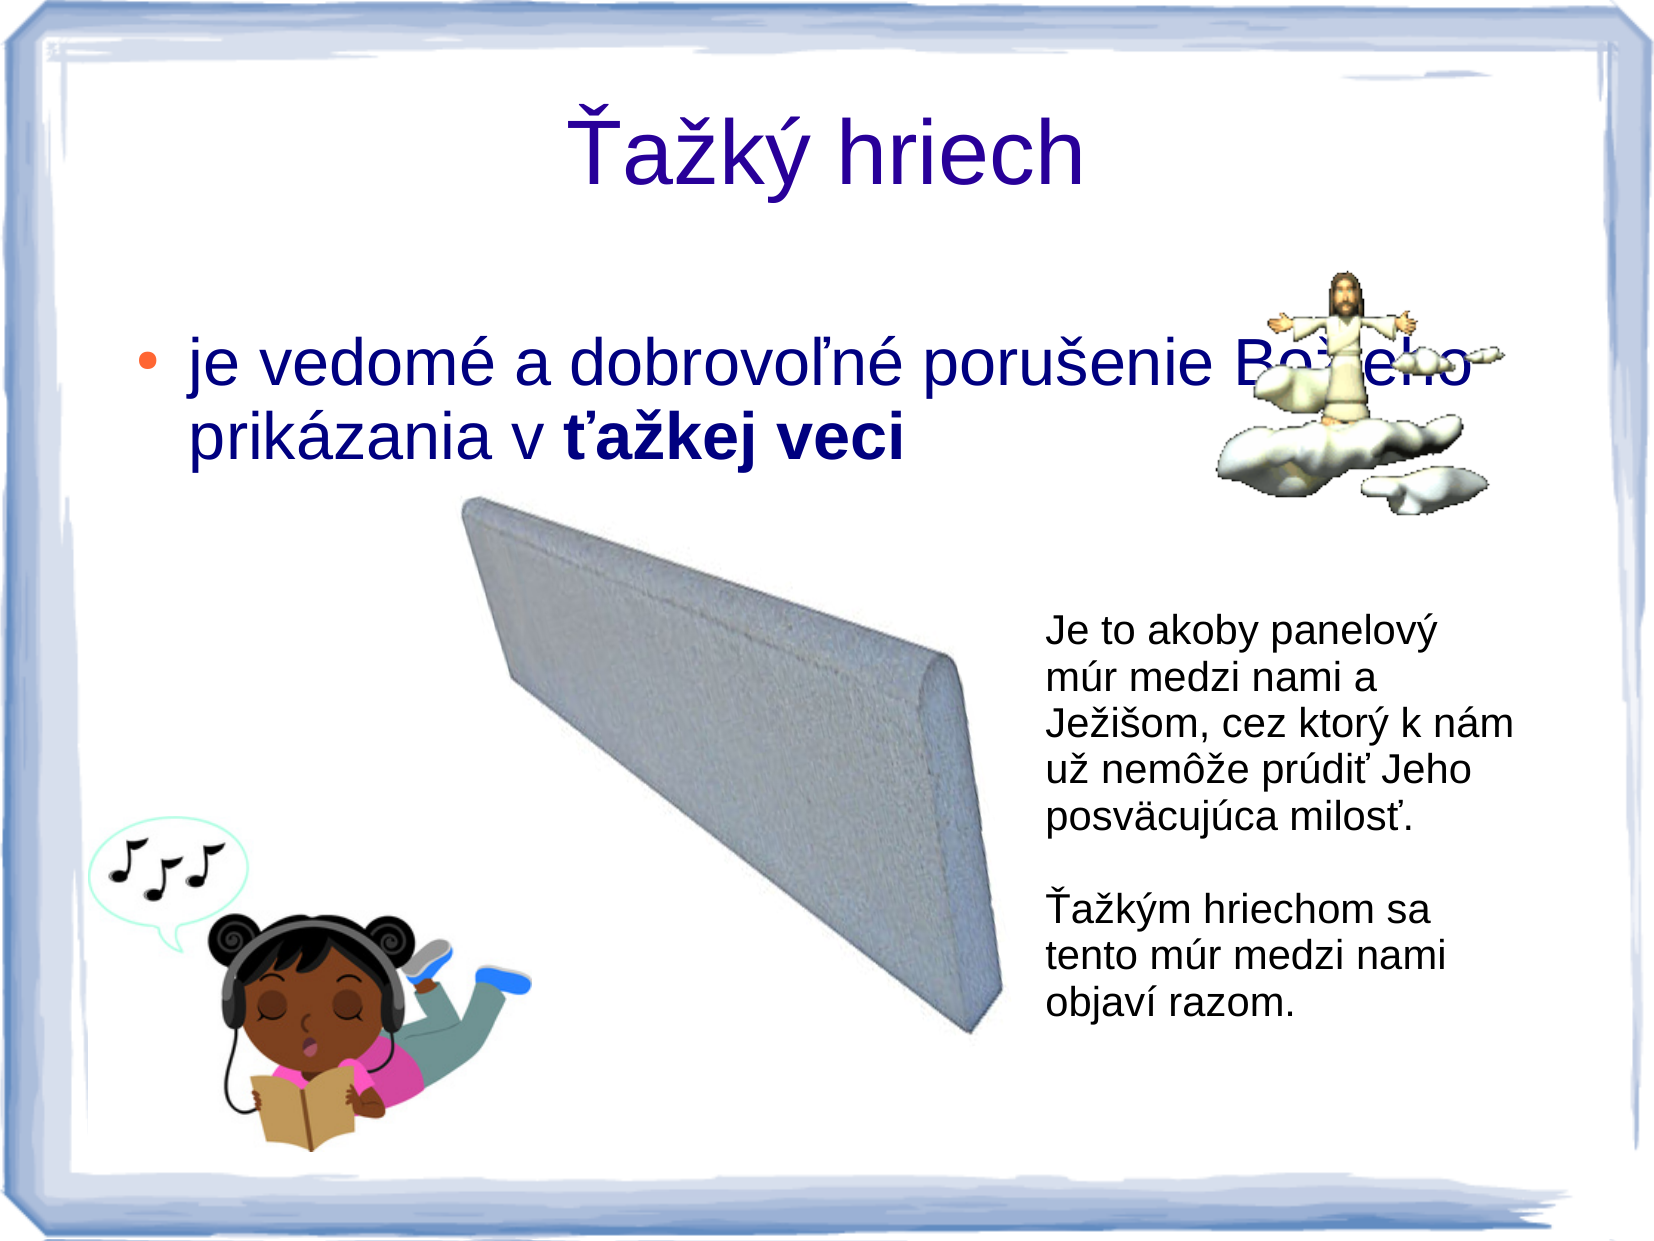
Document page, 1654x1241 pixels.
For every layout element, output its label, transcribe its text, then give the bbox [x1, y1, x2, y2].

text_box Je to akoby panelový múr medzi nami a Ježišom, cez ktorý k nám už nemôže prúdiť Jeho posväcujúca milosť. Ťažkým hriechom sa tento múr medzi nami objaví razom. [1030, 599, 1533, 1033]
picture [0, 0, 1654, 1241]
title Ťažký hriech [82, 49, 1571, 257]
list je vedomé a dobrovoľné porušenie Božieho prikázania v ťažkej veci [118, 324, 1571, 1144]
